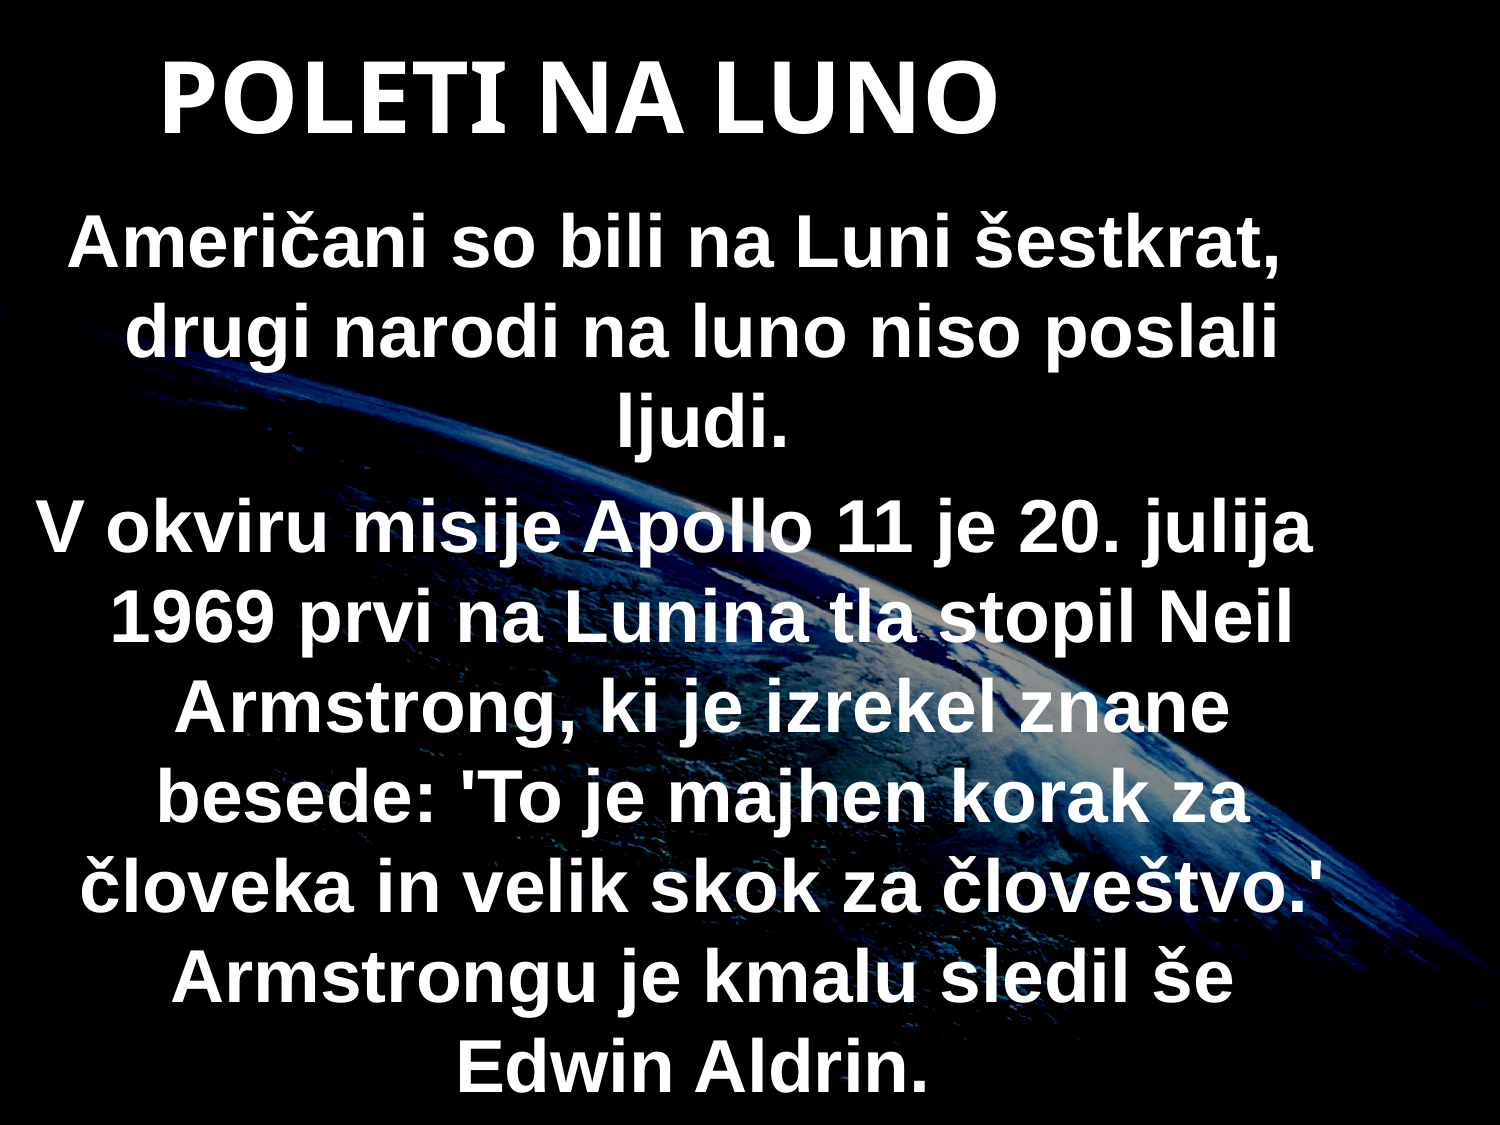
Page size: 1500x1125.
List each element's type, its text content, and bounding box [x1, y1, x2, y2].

picture [0, 0, 1500, 1125]
title POLETI NA LUNO [0, 0, 1160, 184]
list Američani so bili na Luni šestkrat, drugi narodi na luno niso poslali ljudi. V okviru misije Apollo 11 je 20. julija 1969 prvi na Lunina tla stopil Neil Armstrong, ki je izrekel znane besede: 'To je majhen korak za človeka in velik skok za človeštvo.' Armstrongu je kmalu sledil še Edwin Aldrin. [0, 184, 1350, 927]
